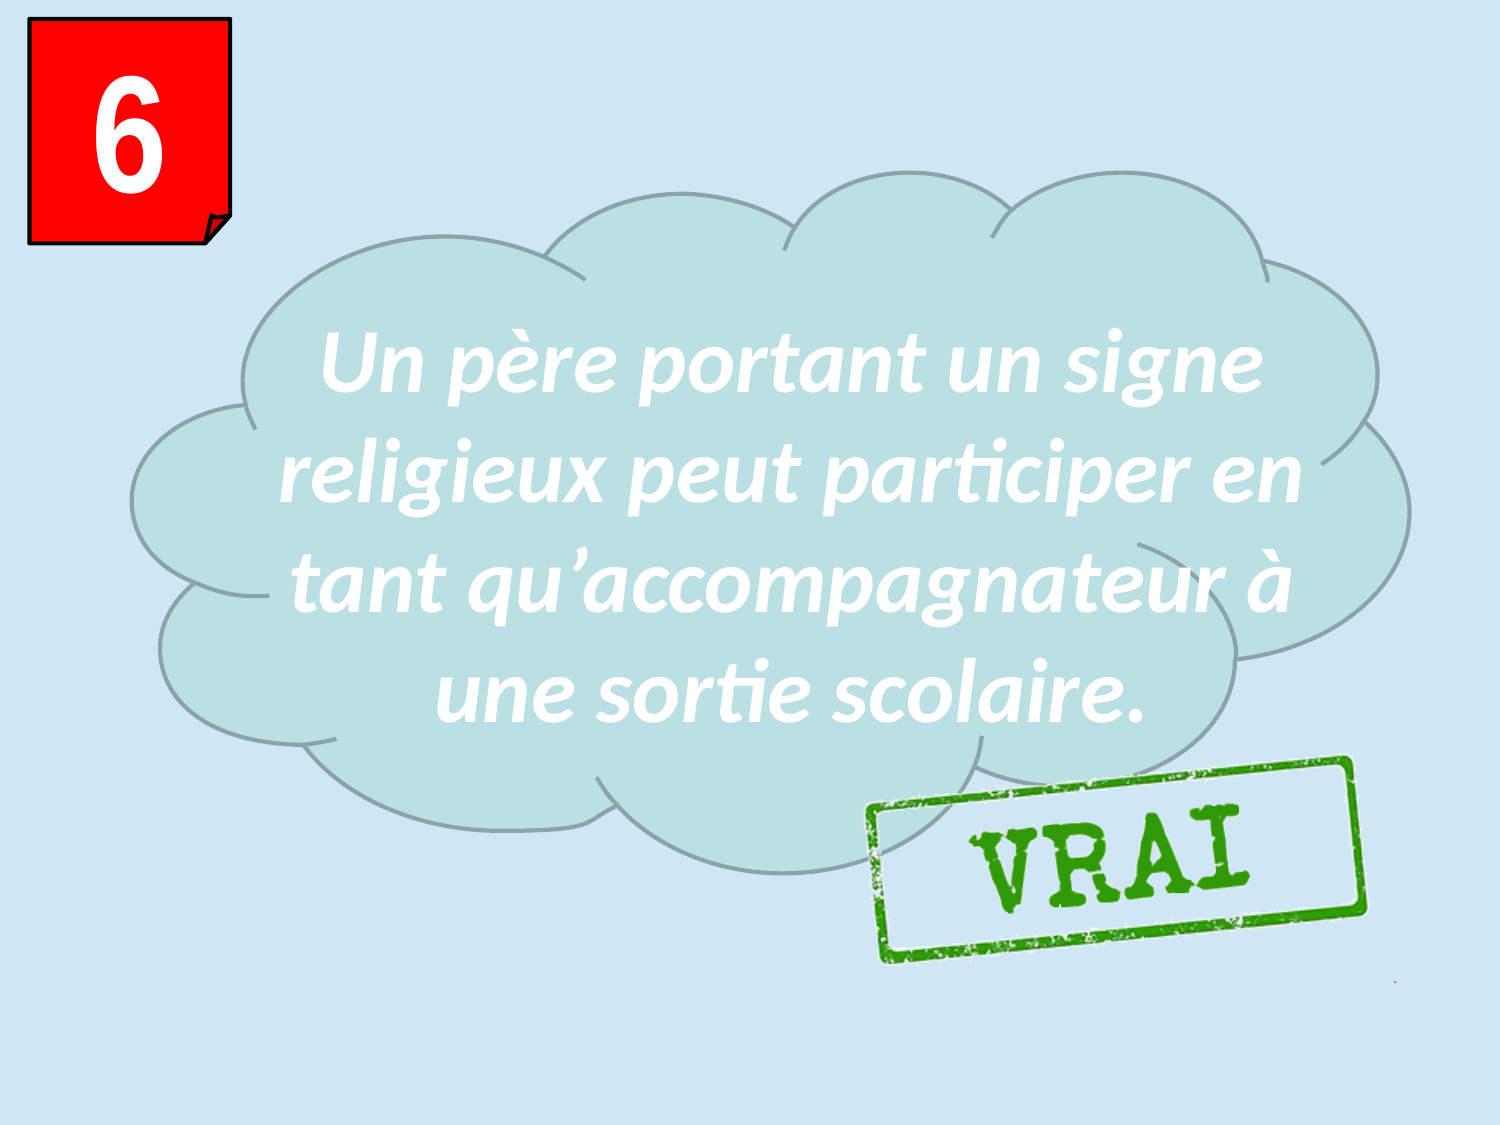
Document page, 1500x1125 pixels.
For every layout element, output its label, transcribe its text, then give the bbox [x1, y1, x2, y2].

text_box [131, 407, 230, 734]
picture [839, 745, 1396, 983]
text_box [1355, 313, 1410, 613]
text_box 6 [29, 18, 231, 234]
text_box Un père portant un signe religieux peut participer en tant qu’accompagnateur à une sortie scolaire. [230, 293, 1355, 749]
text_box [306, 749, 839, 874]
text_box [288, 172, 1334, 293]
text_box [29, 234, 214, 244]
